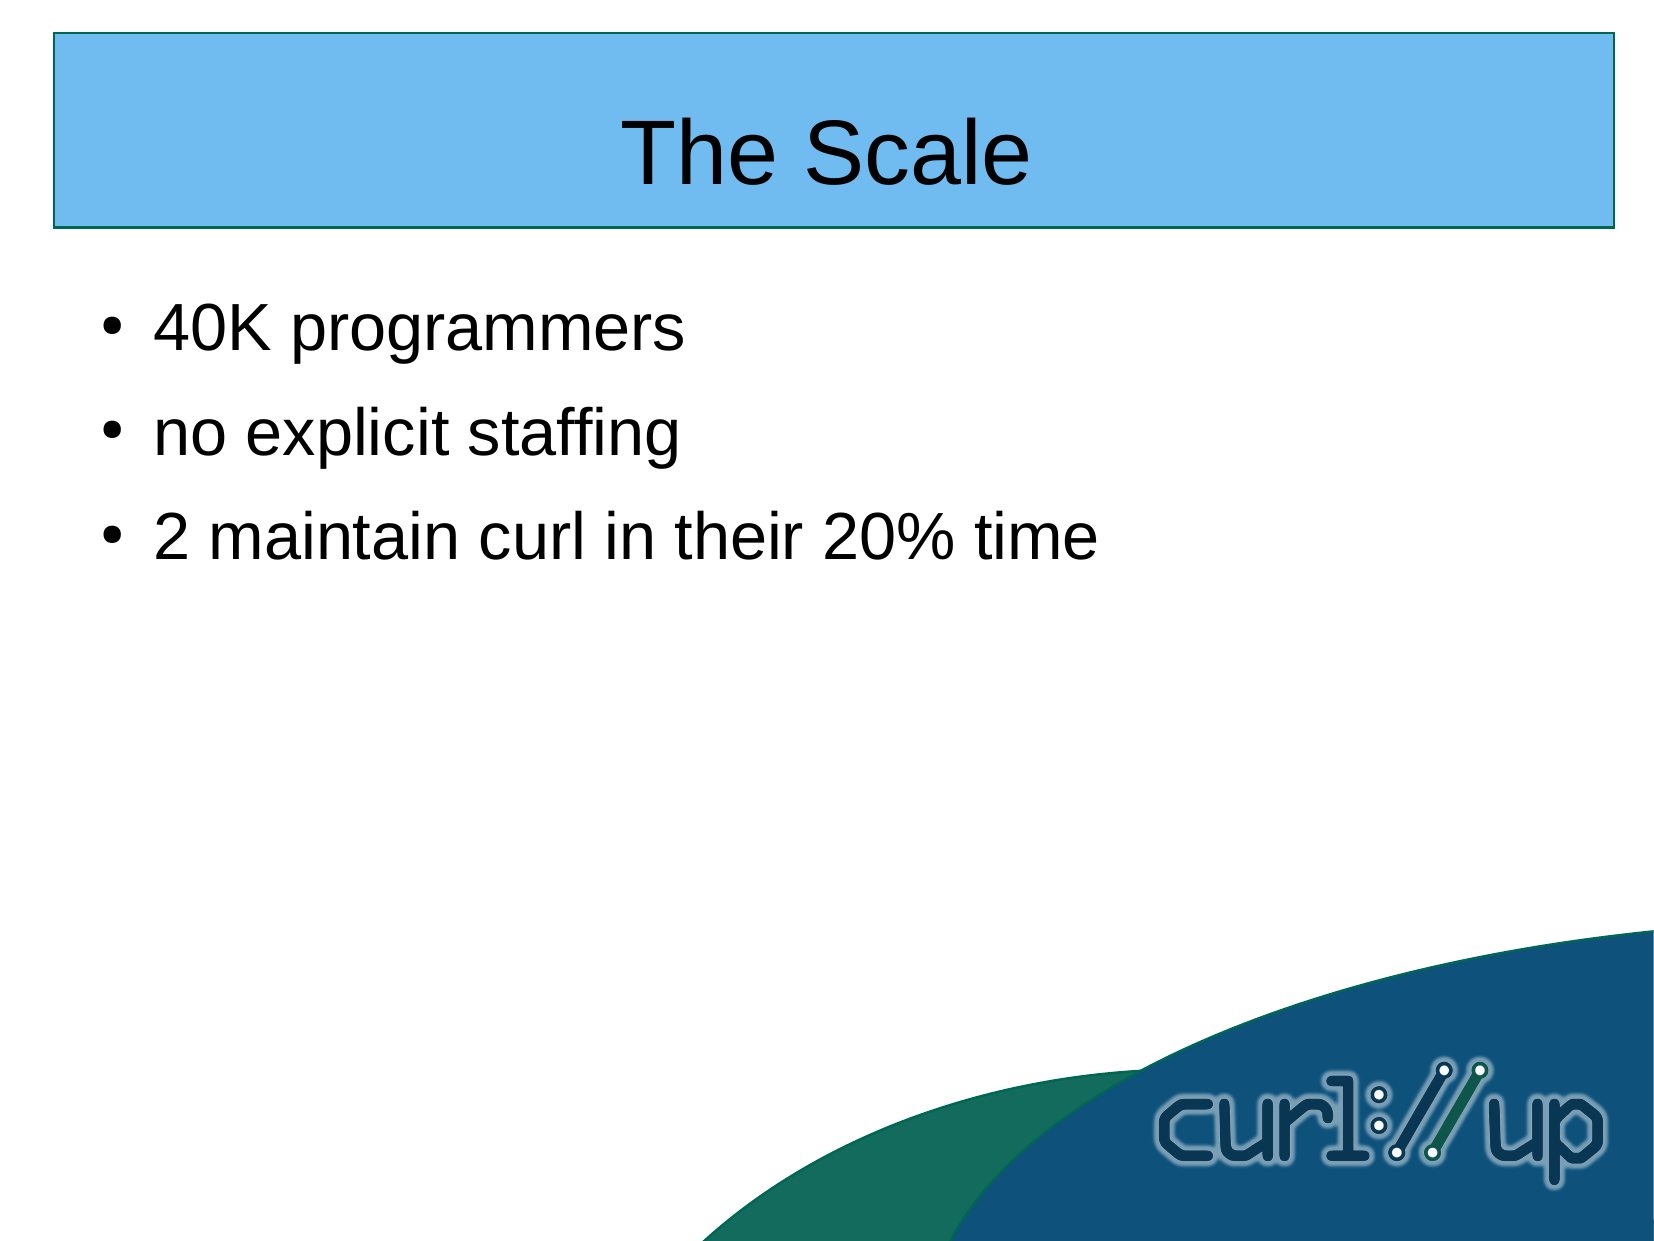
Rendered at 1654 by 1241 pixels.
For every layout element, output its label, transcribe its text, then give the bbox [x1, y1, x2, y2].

title The Scale [82, 49, 1571, 257]
list 40K programmers no explicit staffing 2 maintain curl in their 20% time [82, 290, 1571, 1010]
